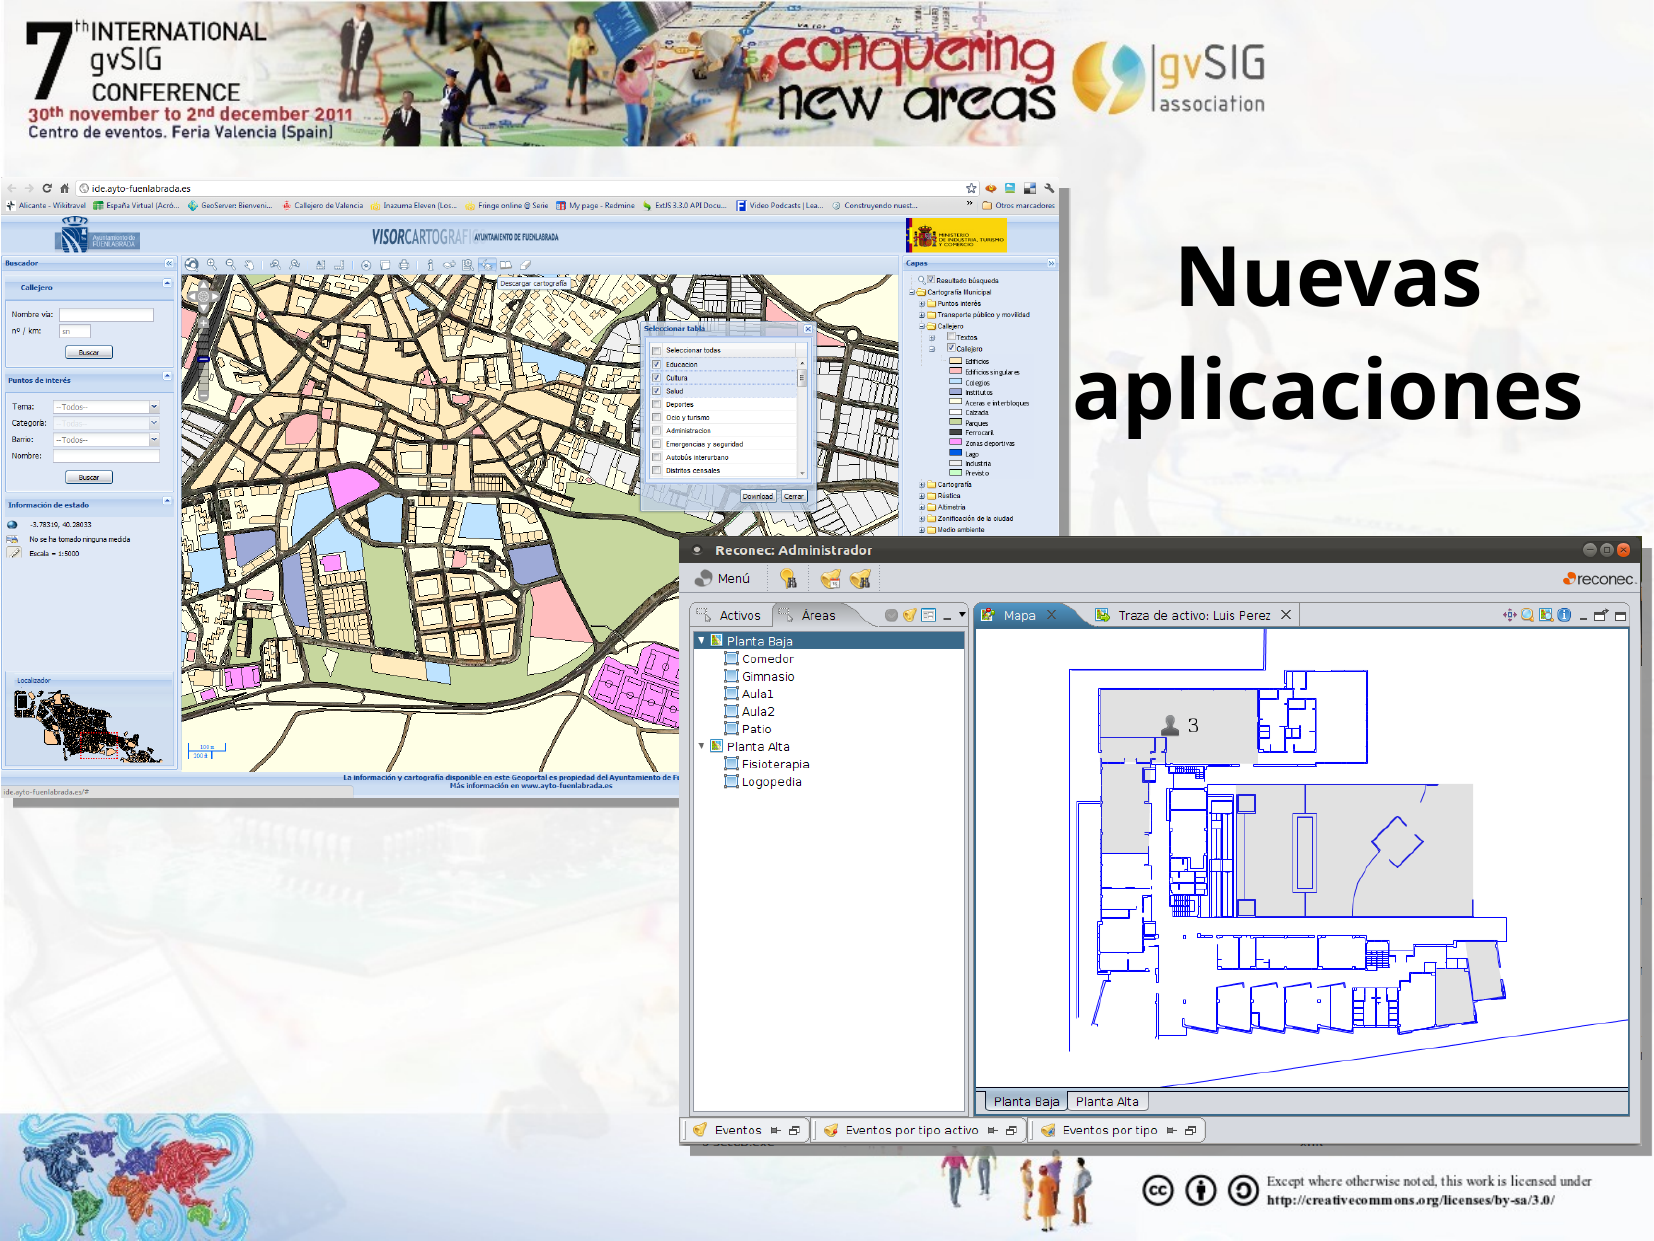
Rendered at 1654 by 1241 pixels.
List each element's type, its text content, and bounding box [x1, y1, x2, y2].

picture [0, 0, 1654, 1241]
title Nuevas aplicaciones [1071, 217, 1654, 473]
